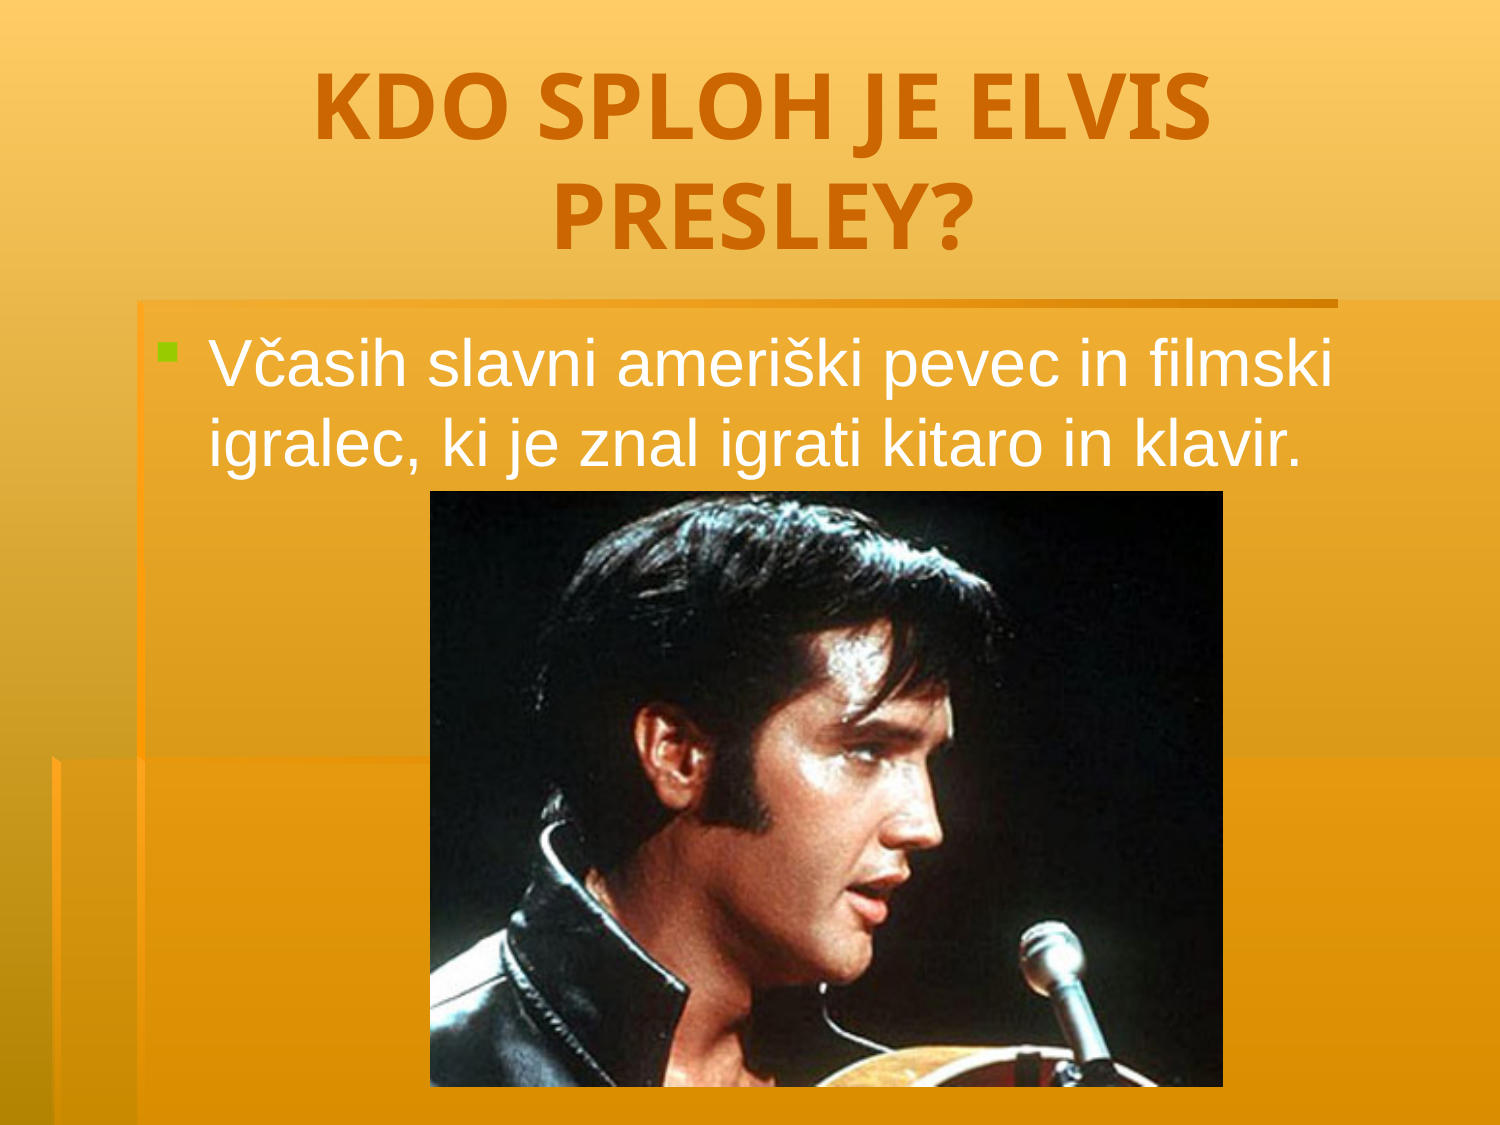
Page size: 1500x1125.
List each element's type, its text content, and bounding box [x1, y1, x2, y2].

title KDO SPLOH JE ELVIS PRESLEY? [75, 40, 1451, 275]
picture [430, 491, 1223, 1087]
list Včasih slavni ameriški pevec in filmski igralec, ki je znal igrati kitaro in klavir. [137, 312, 1451, 1000]
